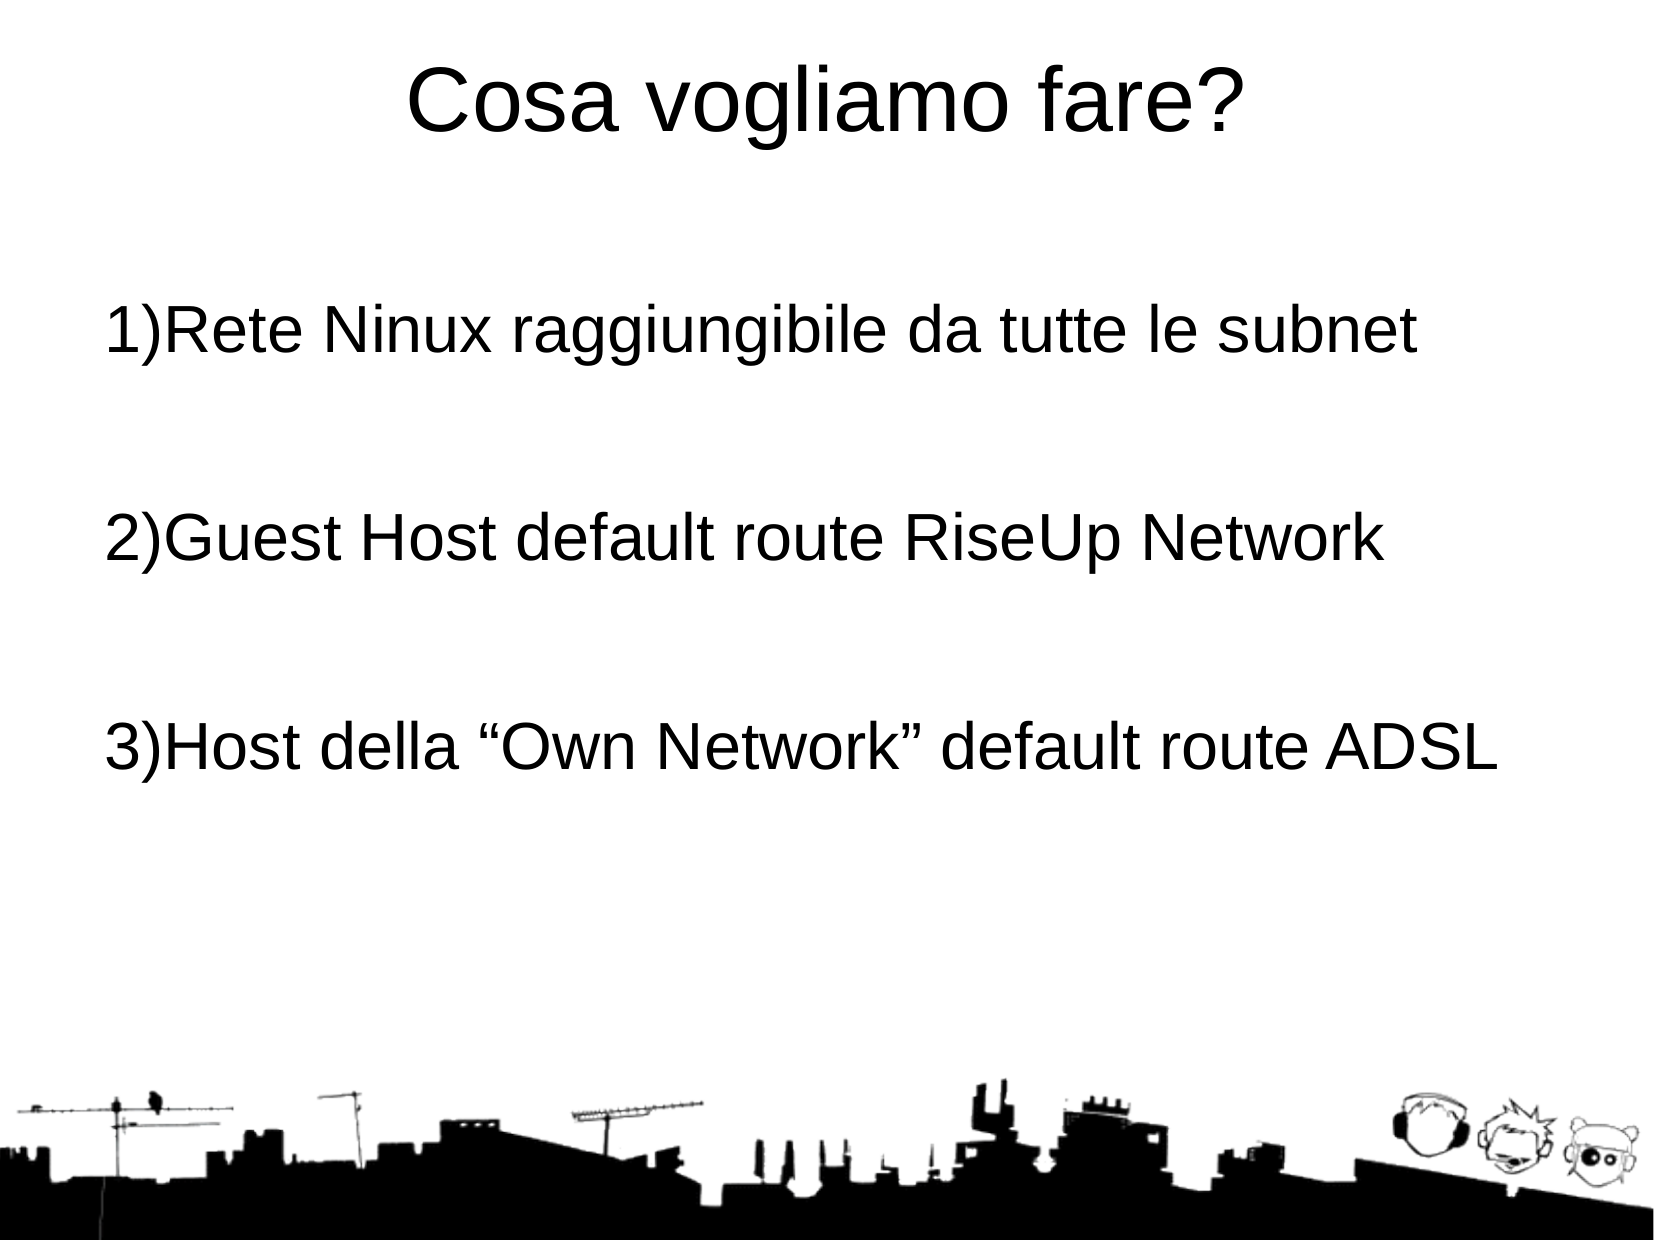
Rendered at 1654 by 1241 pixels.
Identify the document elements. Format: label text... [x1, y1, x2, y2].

title Cosa vogliamo fare? [82, 0, 1571, 204]
list Rete Ninux raggiungibile da tutte le subnet Guest Host default route RiseUp Network Host della “Own Network” default route ADSL [86, 187, 1576, 992]
picture [0, 1077, 1654, 1240]
